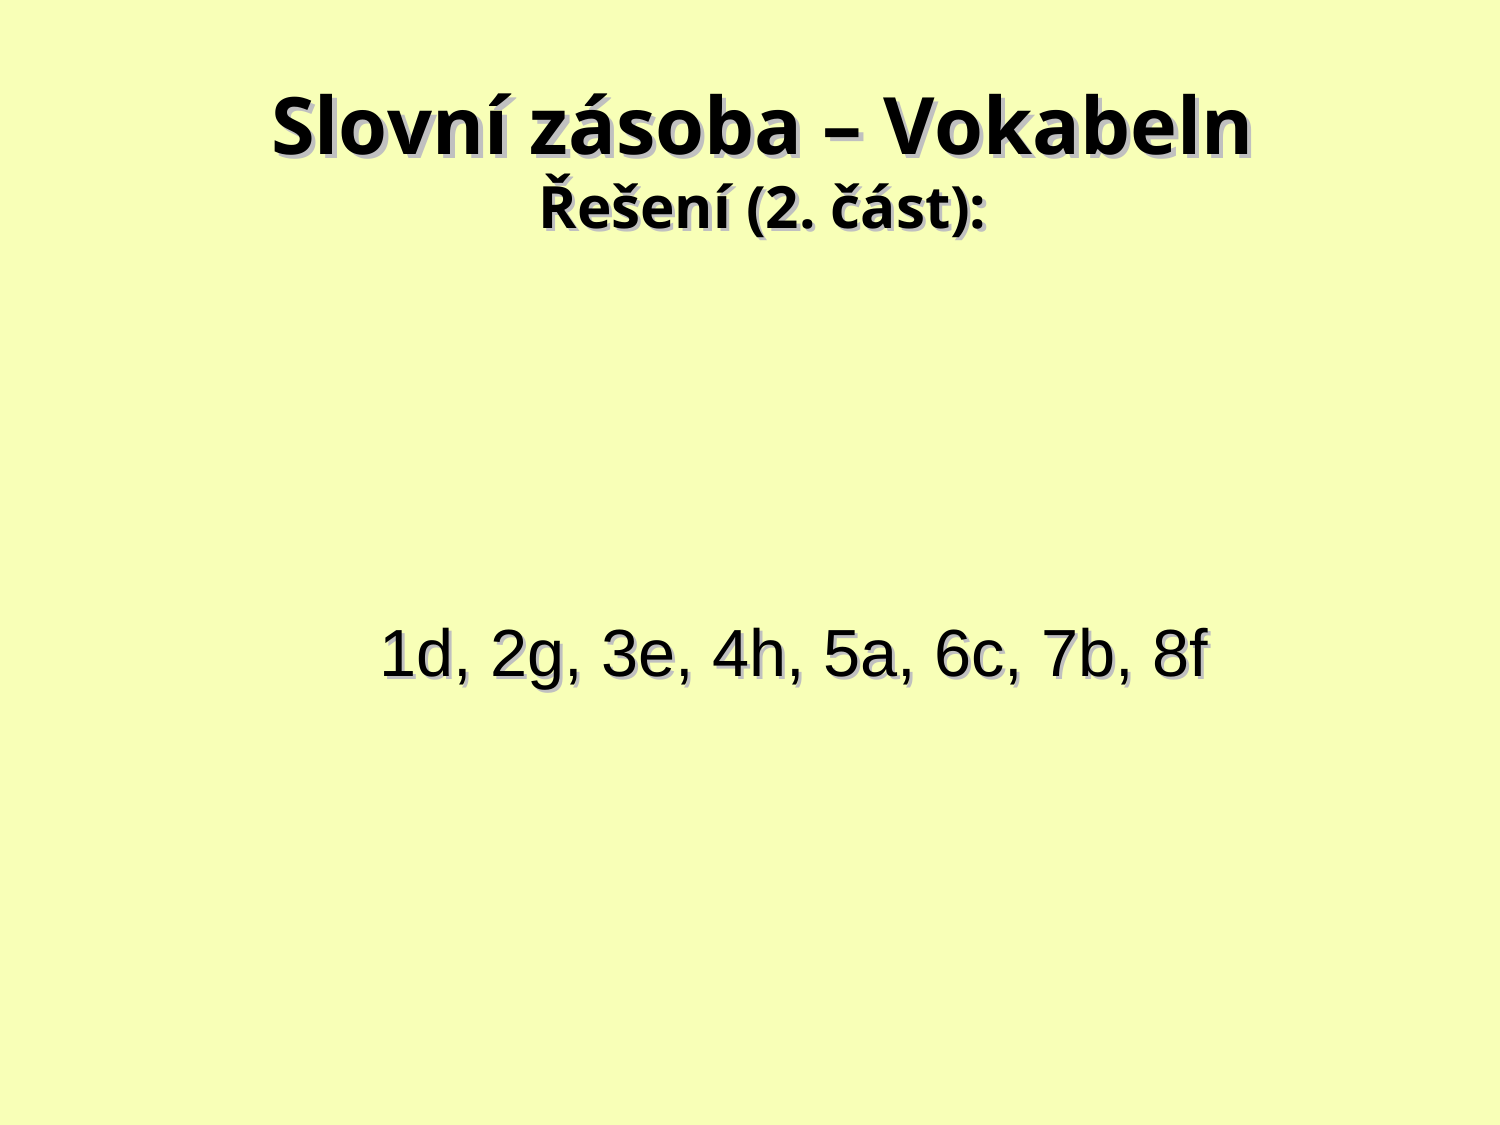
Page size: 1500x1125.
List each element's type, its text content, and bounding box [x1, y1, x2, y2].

list 1d, 2g, 3e, 4h, 5a, 6c, 7b, 8f [137, 312, 1451, 1000]
title Slovní zásoba – Vokabeln Řešení (2. část): [75, 40, 1451, 276]
